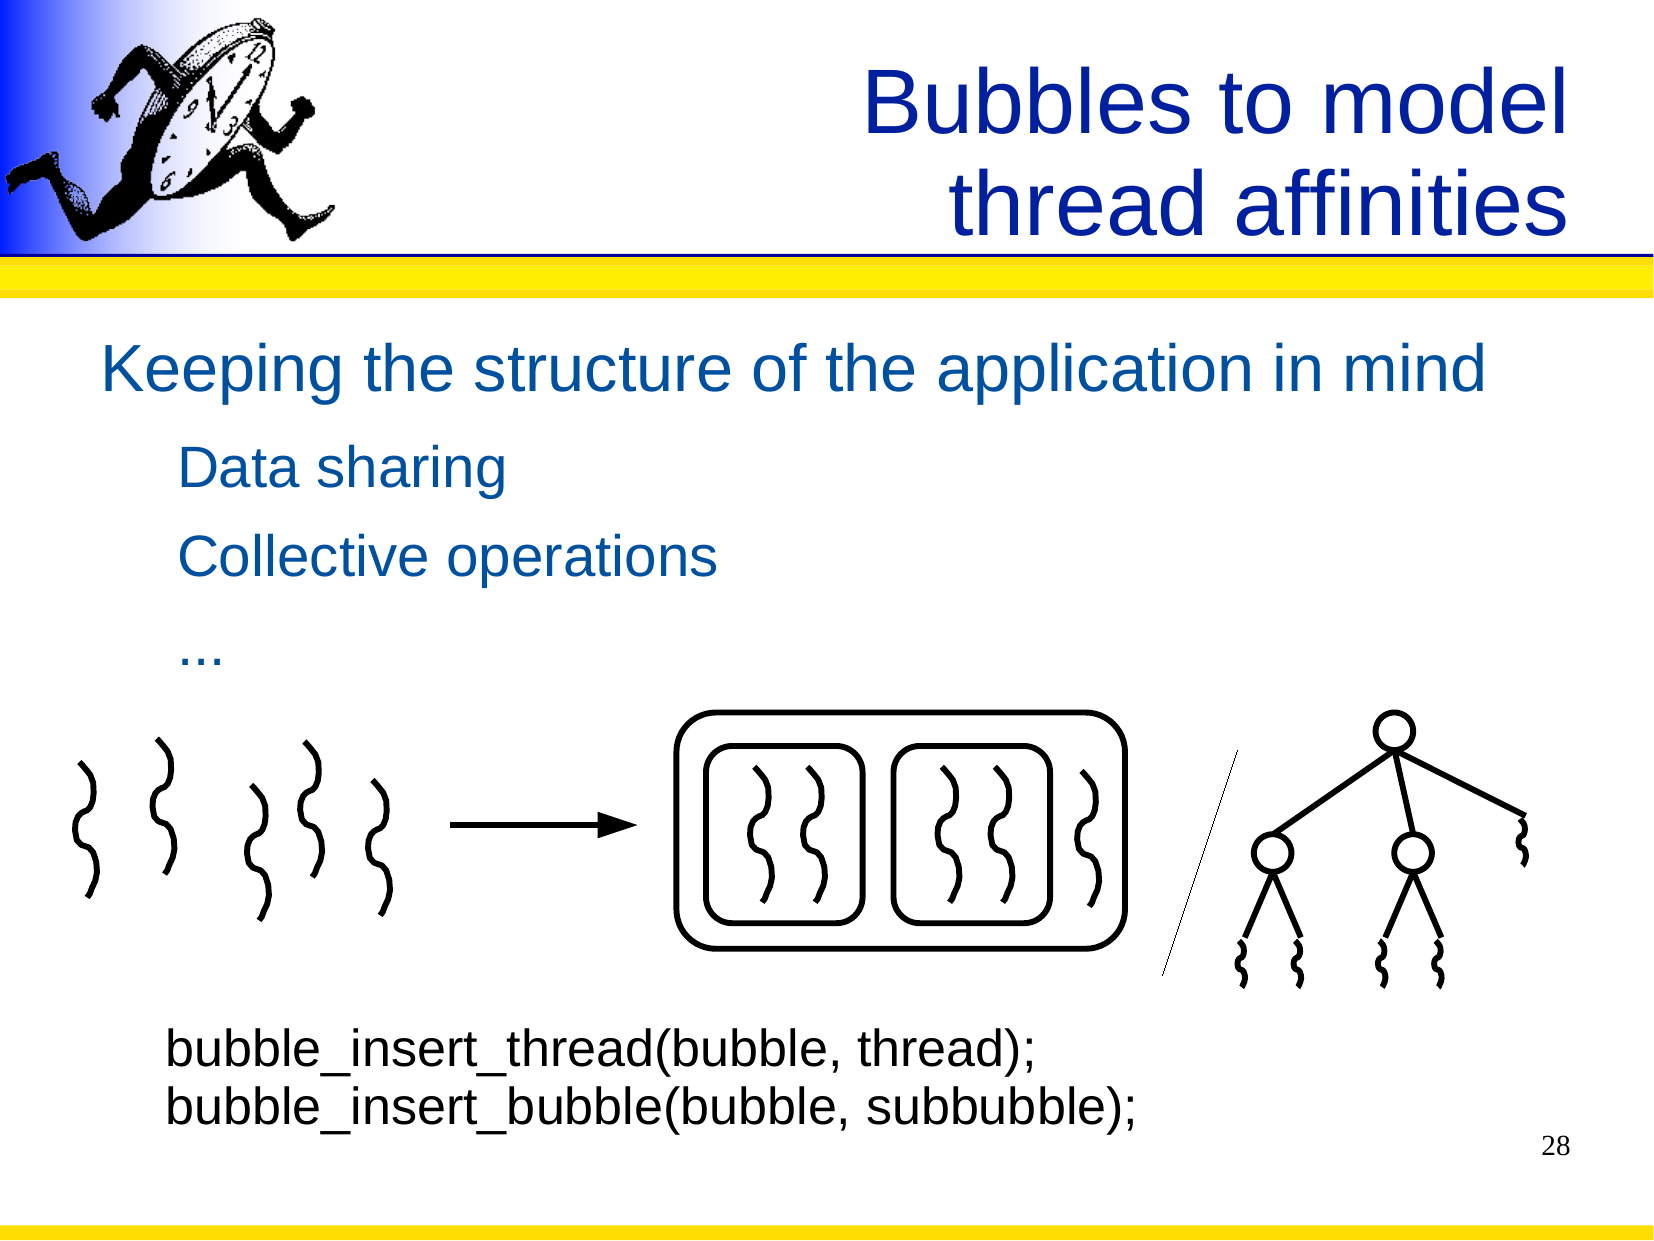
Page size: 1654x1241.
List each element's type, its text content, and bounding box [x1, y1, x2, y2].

list Keeping the structure of the application in mind Data sharing Collective operations ... [82, 330, 1571, 703]
title Bubbles to model thread affinities [372, 50, 1571, 330]
picture [4, 9, 343, 253]
text_box bubble_insert_thread(bubble, thread); bubble_insert_bubble(bubble, subbubble); [150, 1011, 1560, 1143]
